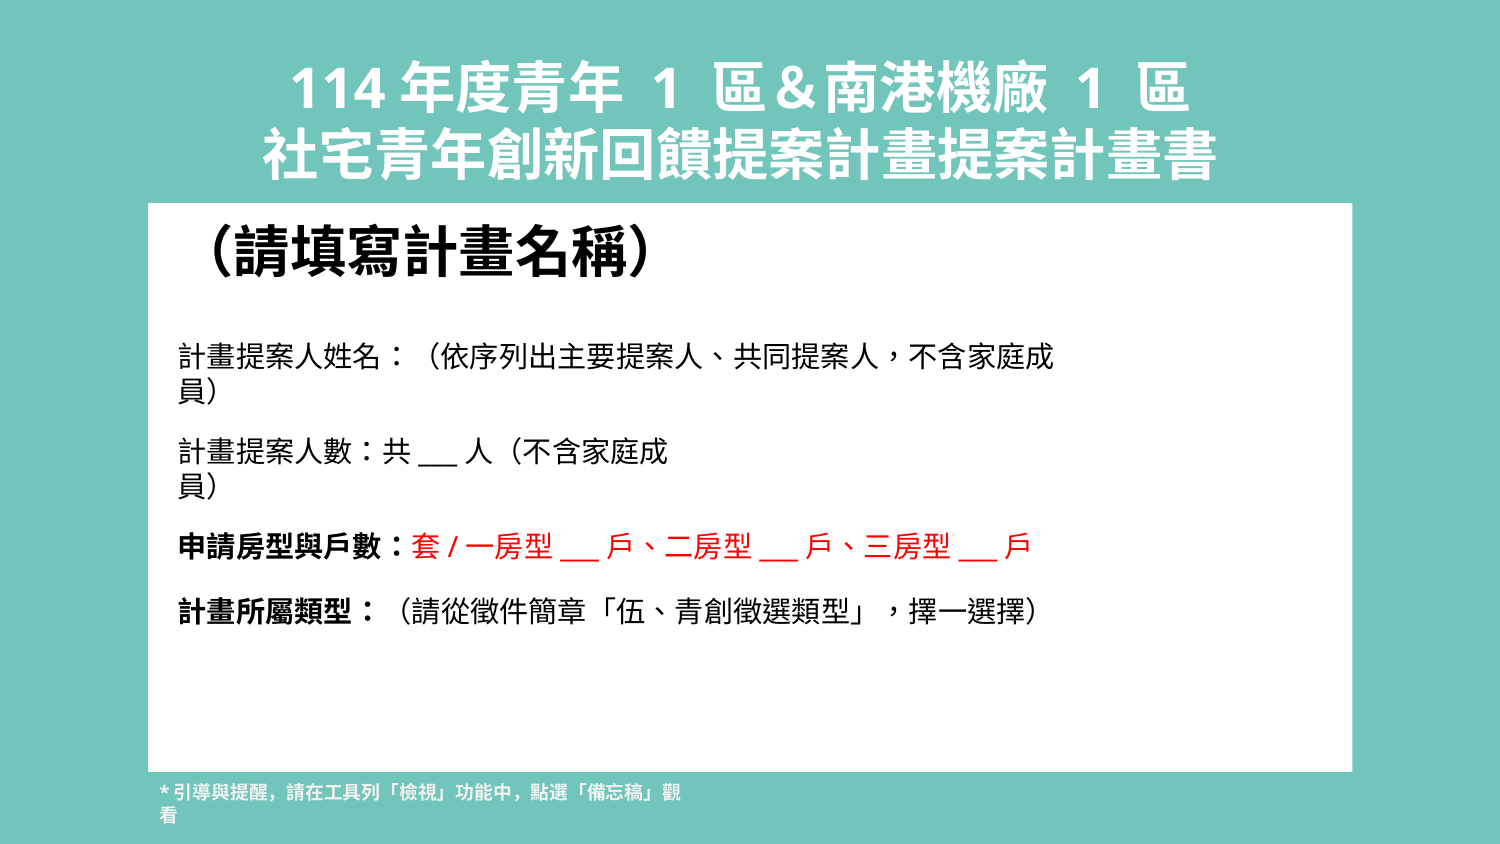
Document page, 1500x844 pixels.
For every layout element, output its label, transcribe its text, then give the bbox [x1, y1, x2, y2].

text_box （請填寫計畫名稱） [166, 210, 1334, 290]
text_box 計畫所屬類型：（請從徵件簡章「伍、青創徵選類型」，擇一選擇） [166, 587, 1353, 635]
text_box 計畫提案人數：共___人（不含家庭成員） [166, 427, 711, 510]
text_box [0, 0, 1500, 844]
text_box 申請房型與戶數：套/一房型___戶、二房型___戶、三房型___戶 [166, 522, 1334, 570]
text_box *引導與提醒，請在工具列「檢視」功能中，點選「備忘稿」觀看 [148, 775, 710, 810]
text_box 計畫提案人姓名：（依序列出主要提案人、共同提案人，不含家庭成員） [166, 332, 1098, 415]
text_box 114年度青年 1 區＆南港機廠 1 區 社宅青年創新回饋提案計畫提案計畫書 [59, 46, 1422, 194]
